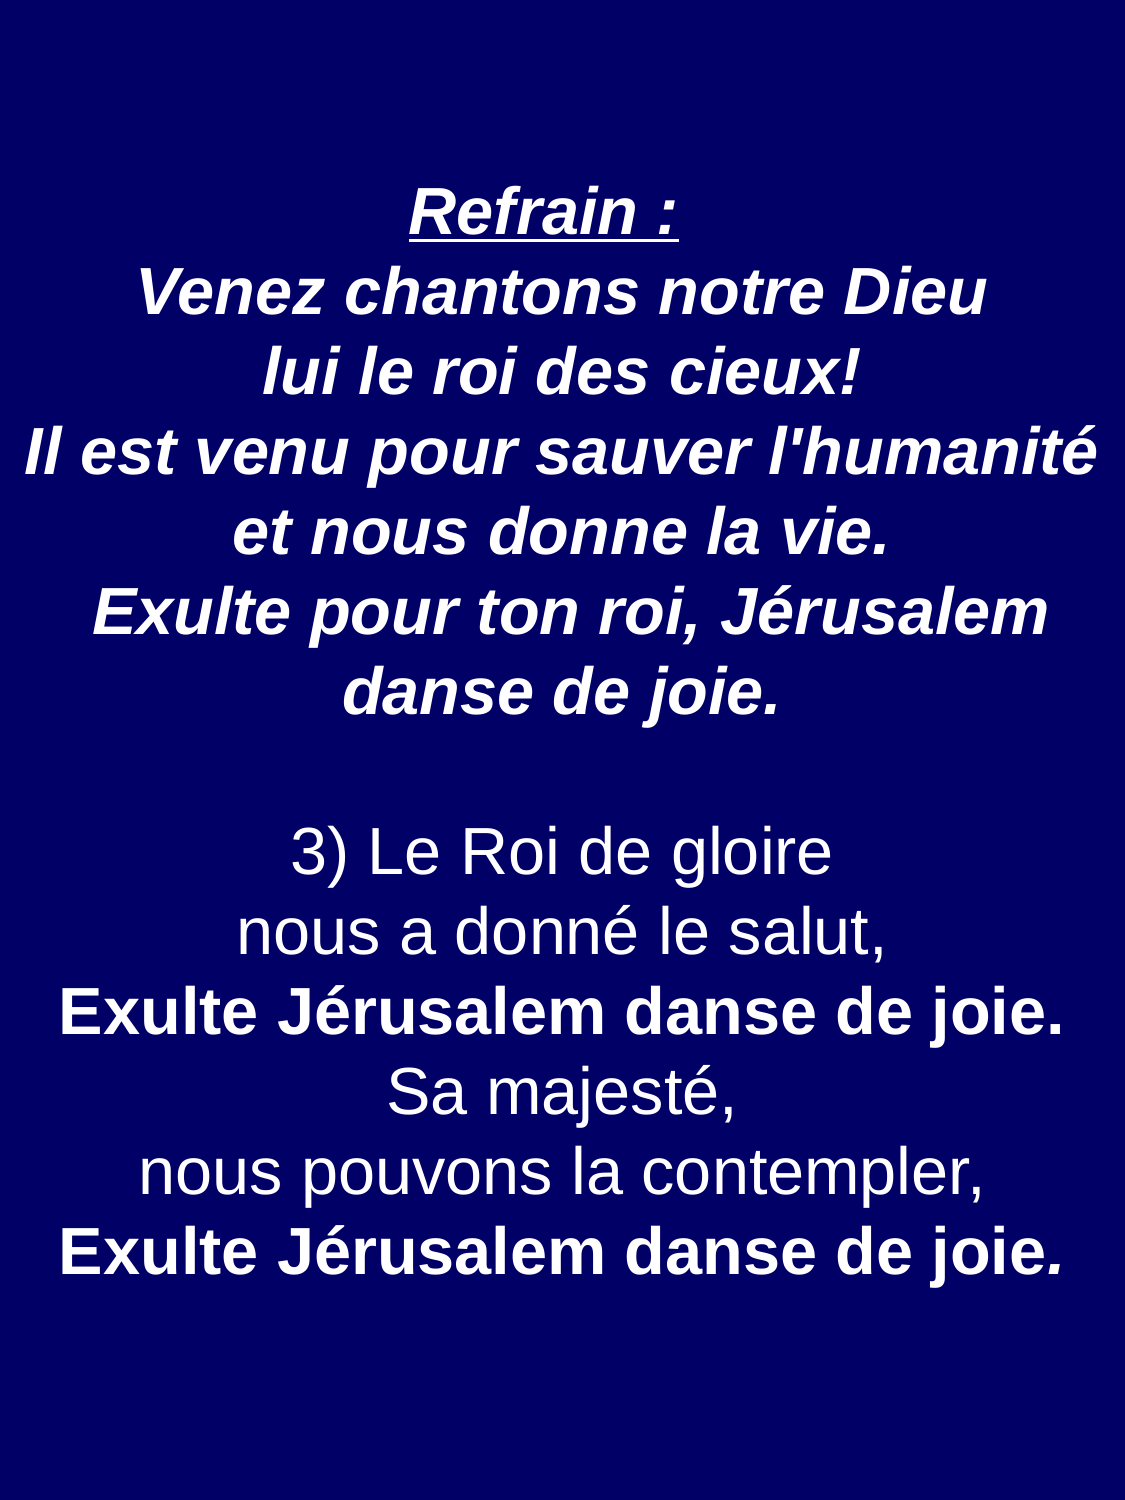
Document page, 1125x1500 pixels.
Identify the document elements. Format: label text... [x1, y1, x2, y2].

text_box Refrain : Venez chantons notre Dieu lui le roi des cieux! Il est venu pour sauver l'humanité et nous donne la vie. Exulte pour ton roi, Jérusalem danse de joie. 3) Le Roi de gloire nous a donné le salut, Exulte Jérusalem danse de joie. Sa majesté, nous pouvons la contempler, Exulte Jérusalem danse de joie. [0, 35, 1125, 1330]
